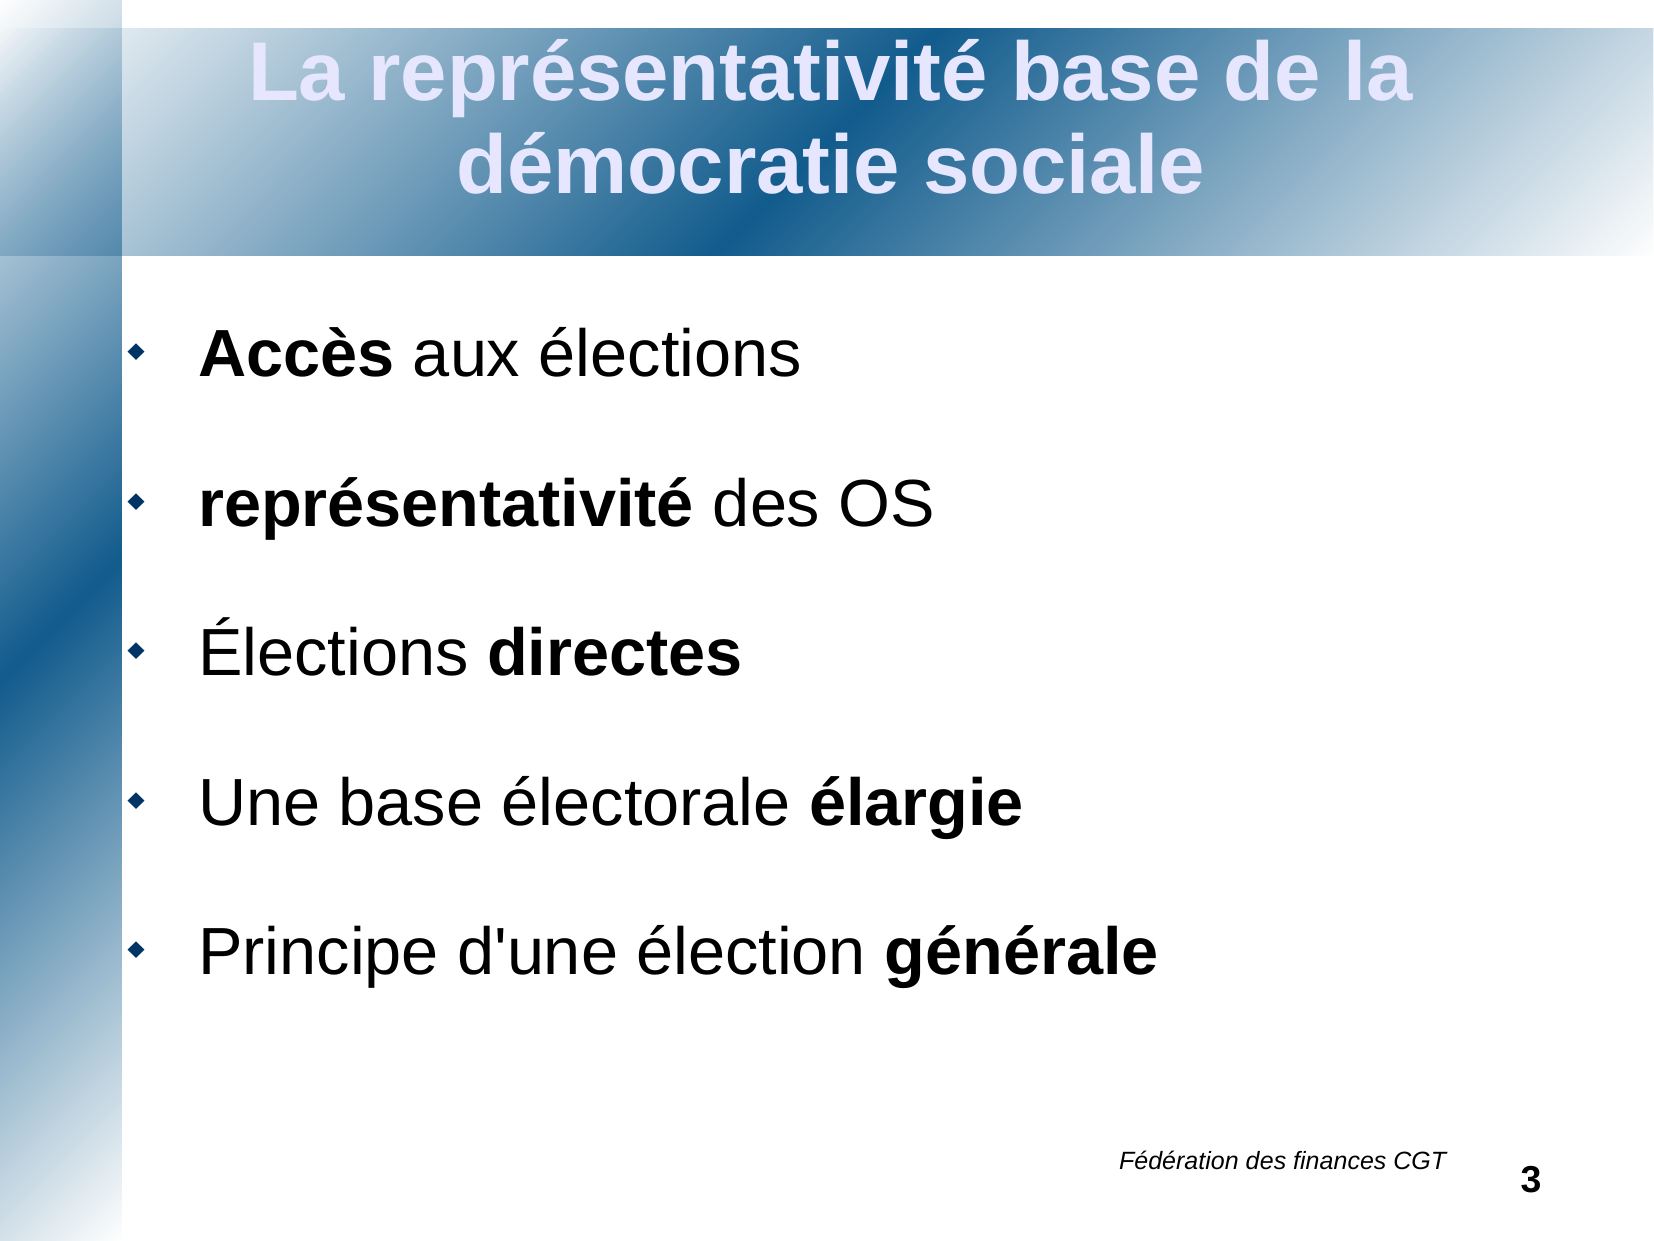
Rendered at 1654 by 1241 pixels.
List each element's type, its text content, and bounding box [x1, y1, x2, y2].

title La représentativité base de la démocratie sociale [125, 25, 1538, 212]
text_box Fédération des finances CGT [1092, 1148, 1447, 1177]
text_box <numéro> [1505, 1151, 1654, 1223]
list Accès aux élections représentativité des OS Élections directes Une base électorale élargie Principe d'une élection générale [127, 316, 1603, 1174]
